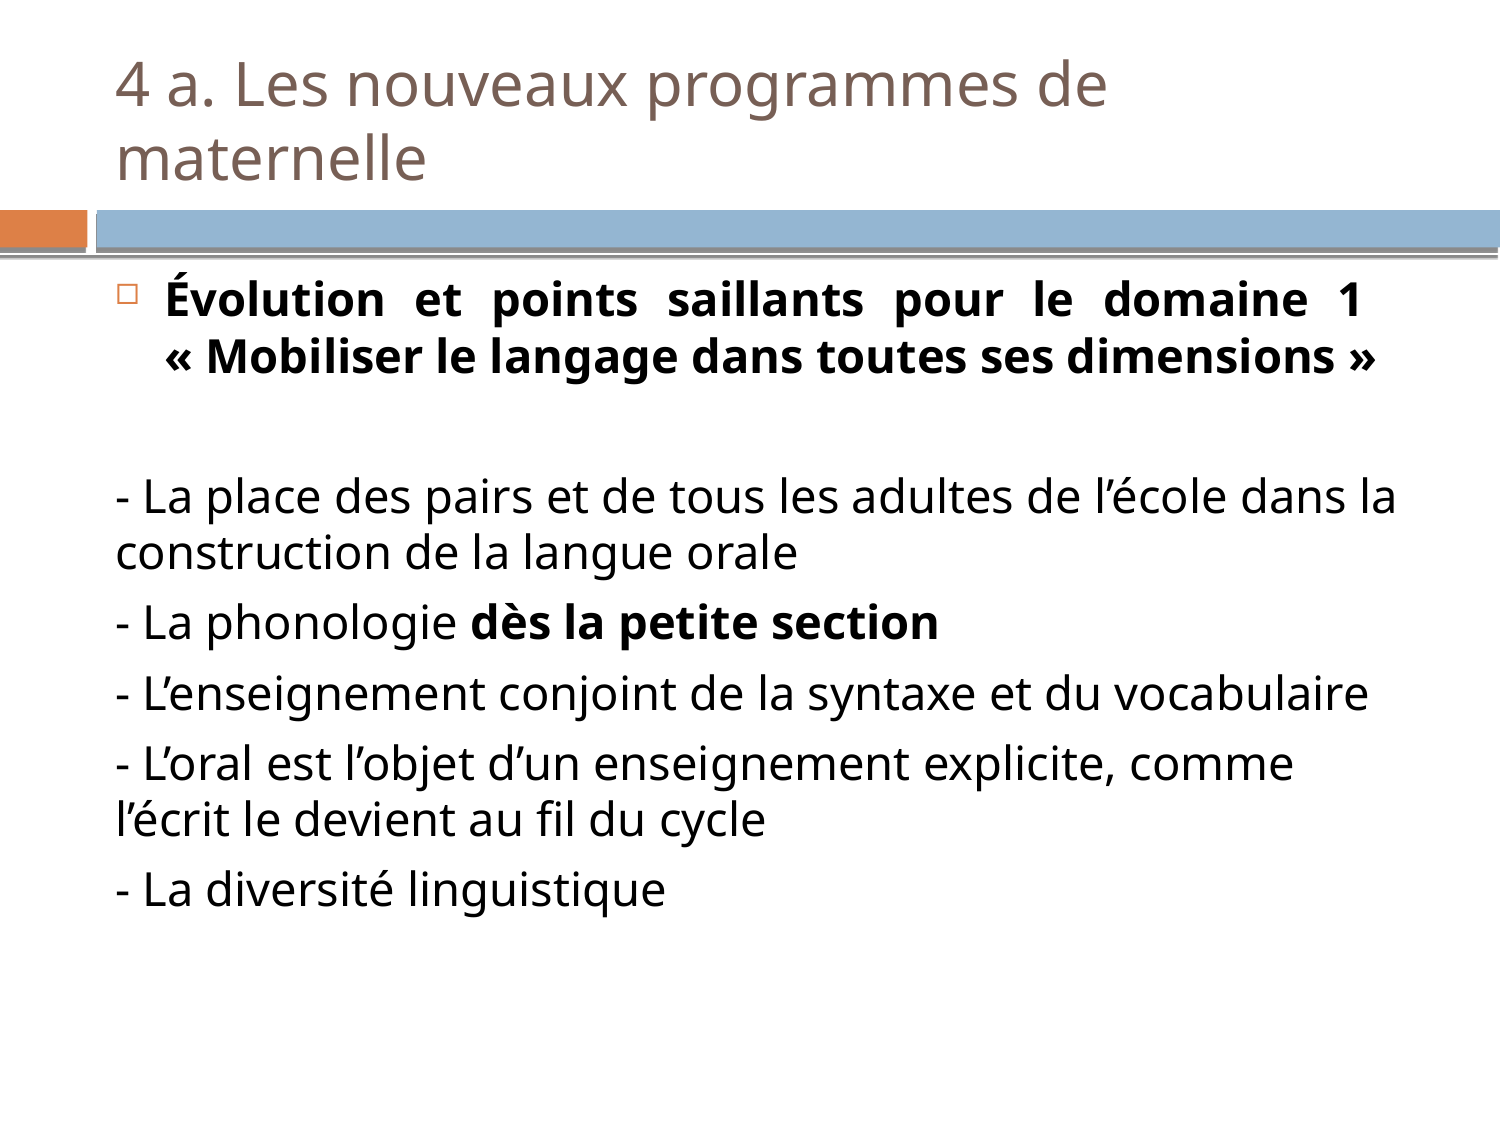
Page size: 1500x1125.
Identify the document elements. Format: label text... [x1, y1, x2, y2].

title 4 a. Les nouveaux programmes de maternelle [100, 37, 1438, 200]
list Évolution et points saillants pour le domaine 1 « Mobiliser le langage dans toutes ses dimensions » - La place des pairs et de tous les adultes de l’école dans la construction de la langue orale - La phonologie dès la petite section - L’enseignement conjoint de la syntaxe et du vocabulaire - L’oral est l’objet d’un enseignement explicite, comme l’écrit le devient au fil du cycle - La diversité linguistique [100, 262, 1438, 1000]
